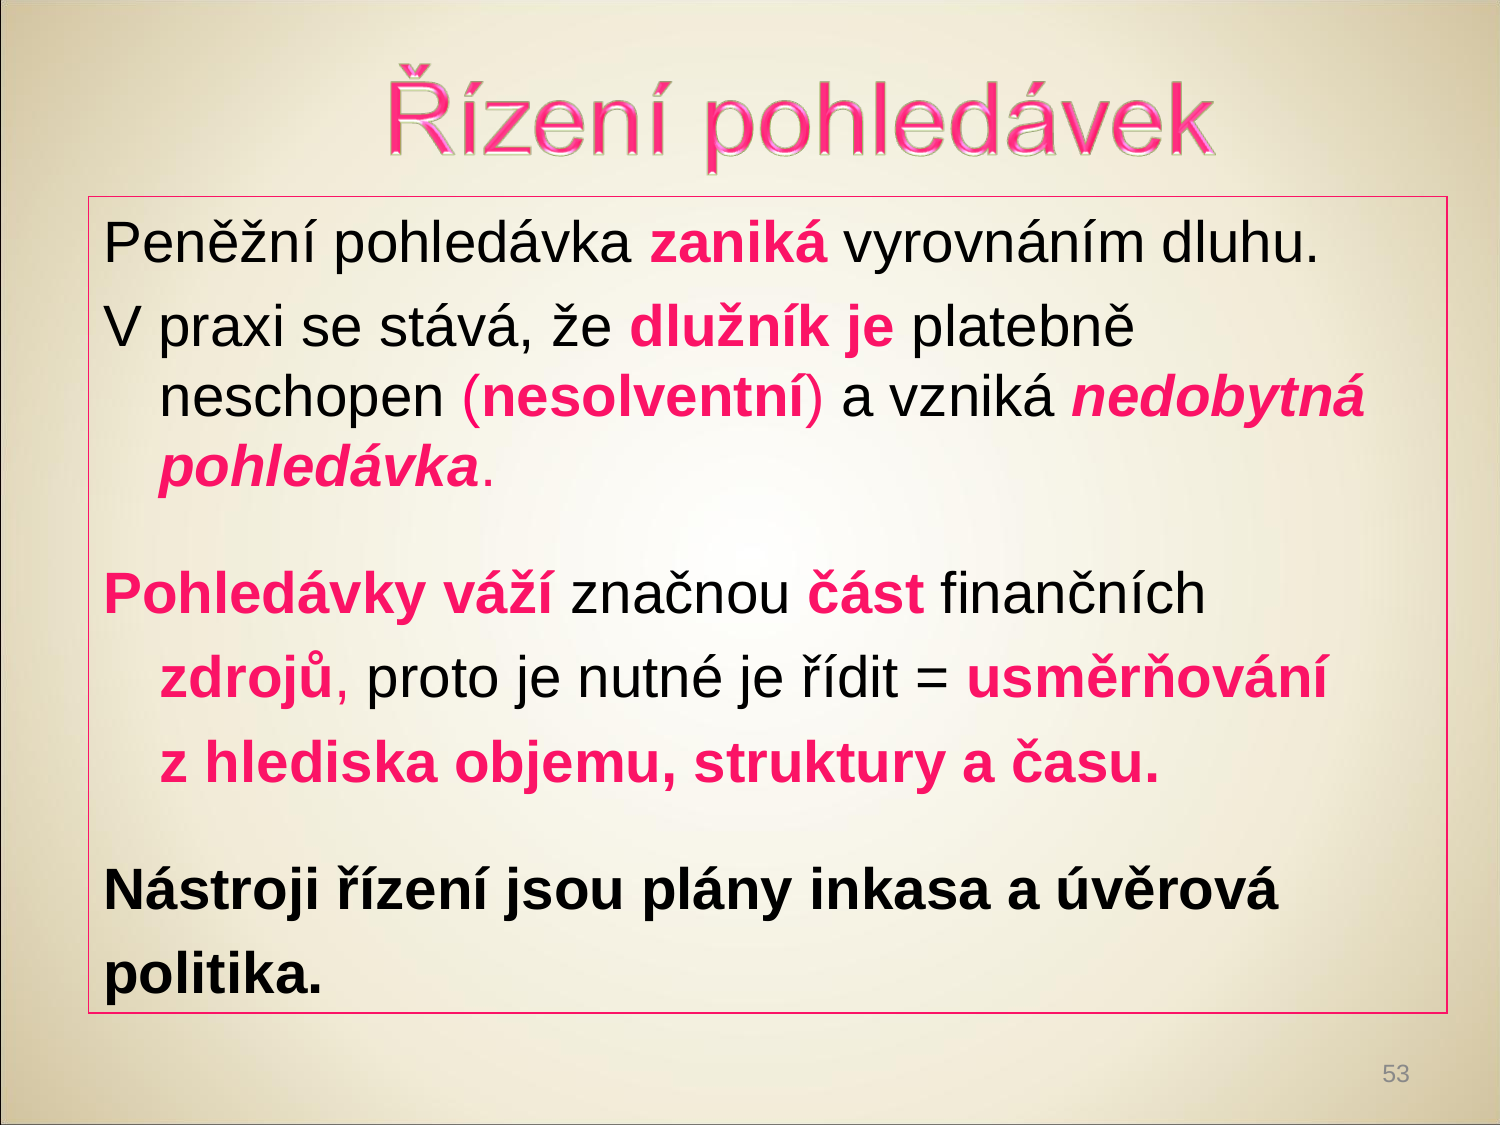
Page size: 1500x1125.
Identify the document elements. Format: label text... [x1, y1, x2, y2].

text_box <číslo> [1074, 1042, 1426, 1103]
picture [0, 0, 1500, 1125]
list Peněžní pohledávka zaniká vyrovnáním dluhu. V praxi se stává, že dlužník je platebně neschopen (nesolventní) a vzniká nedobytná pohledávka. Pohledávky váží značnou část finančních zdrojů, proto je nutné je řídit = usměrňování z hlediska objemu, struktury a času. Nástroji řízení jsou plány inkasa a úvěrová politika. [88, 196, 1447, 1013]
